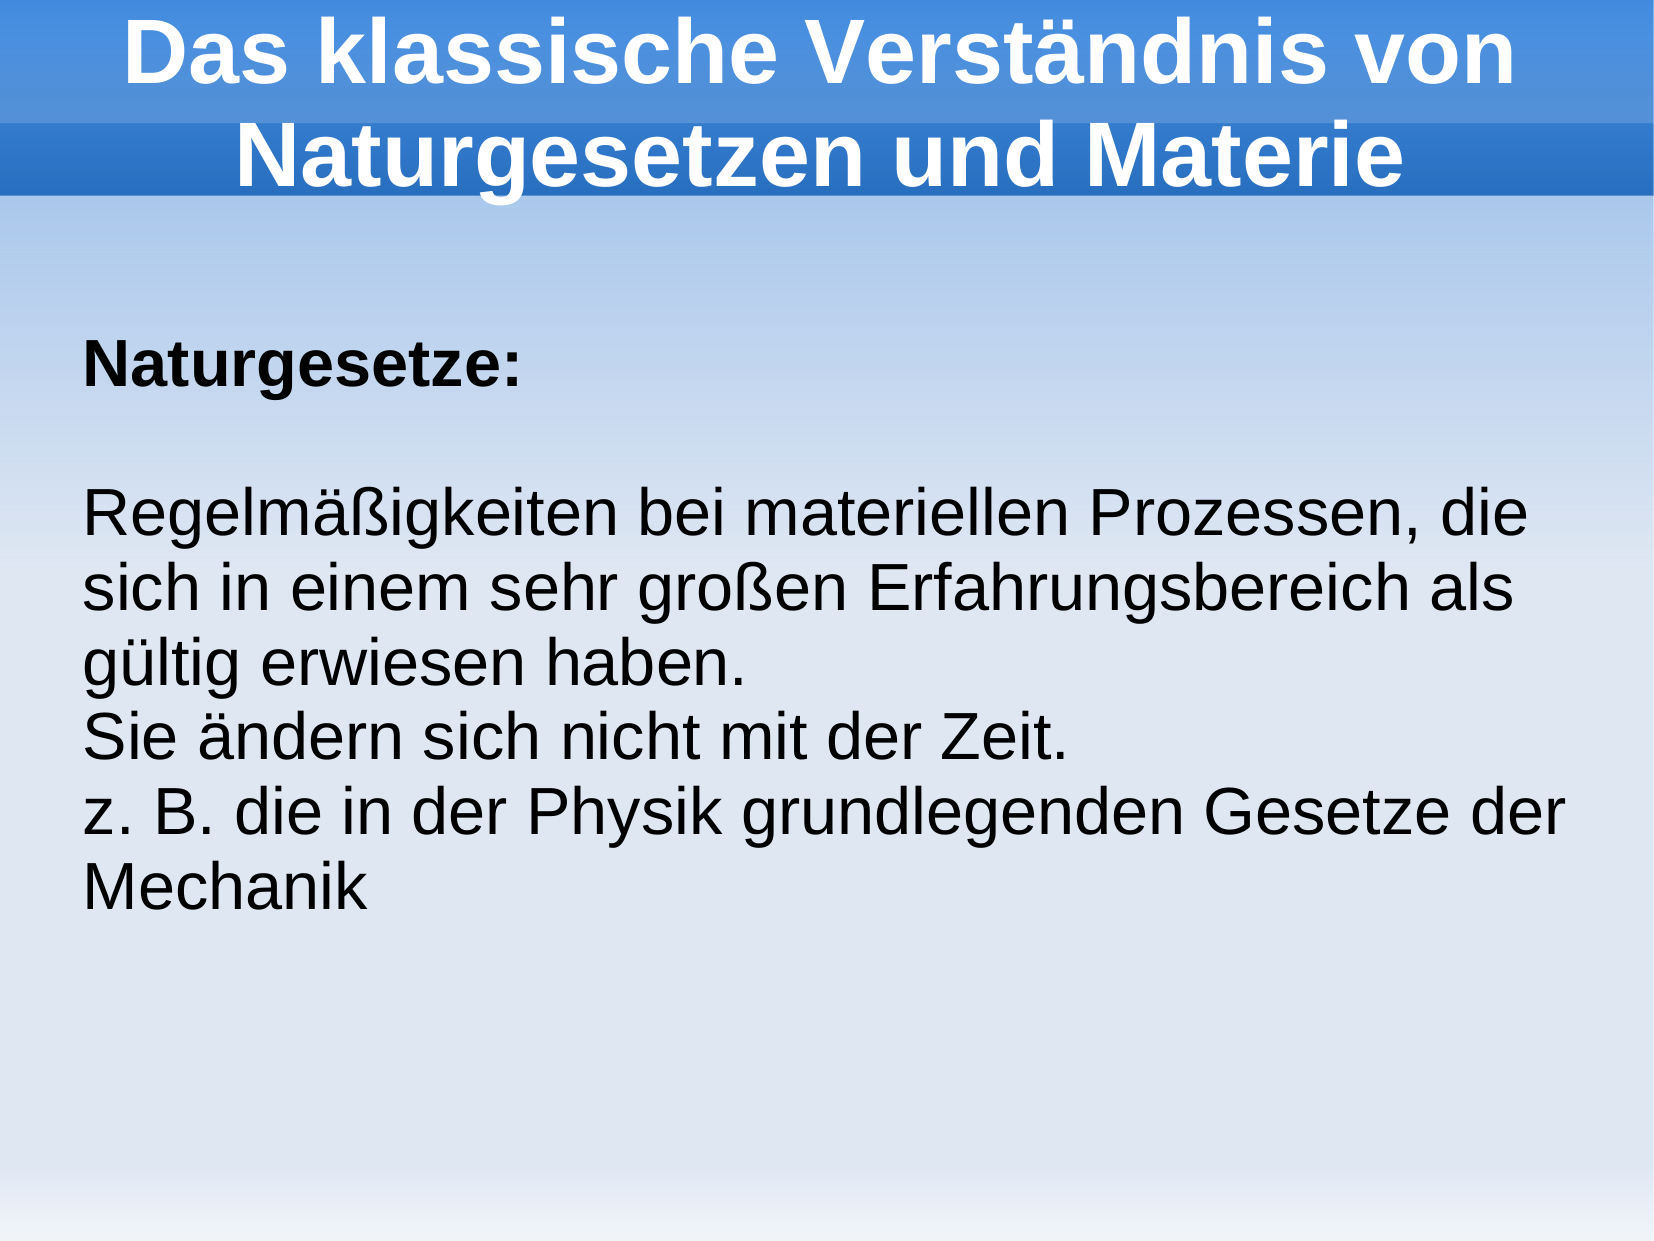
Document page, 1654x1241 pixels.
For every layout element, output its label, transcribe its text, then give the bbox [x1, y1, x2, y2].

title Das klassische Verständnis von Naturgesetzen und Materie [76, 1, 1565, 207]
subtitle Naturgesetze: Regelmäßigkeiten bei materiellen Prozessen, die sich in einem sehr großen Erfahrungsbereich als gültig erwiesen haben. Sie ändern sich nicht mit der Zeit. z. B. die in der Physik grundlegenden Gesetze der Mechanik [82, 297, 1571, 1102]
picture [0, 0, 1654, 1241]
